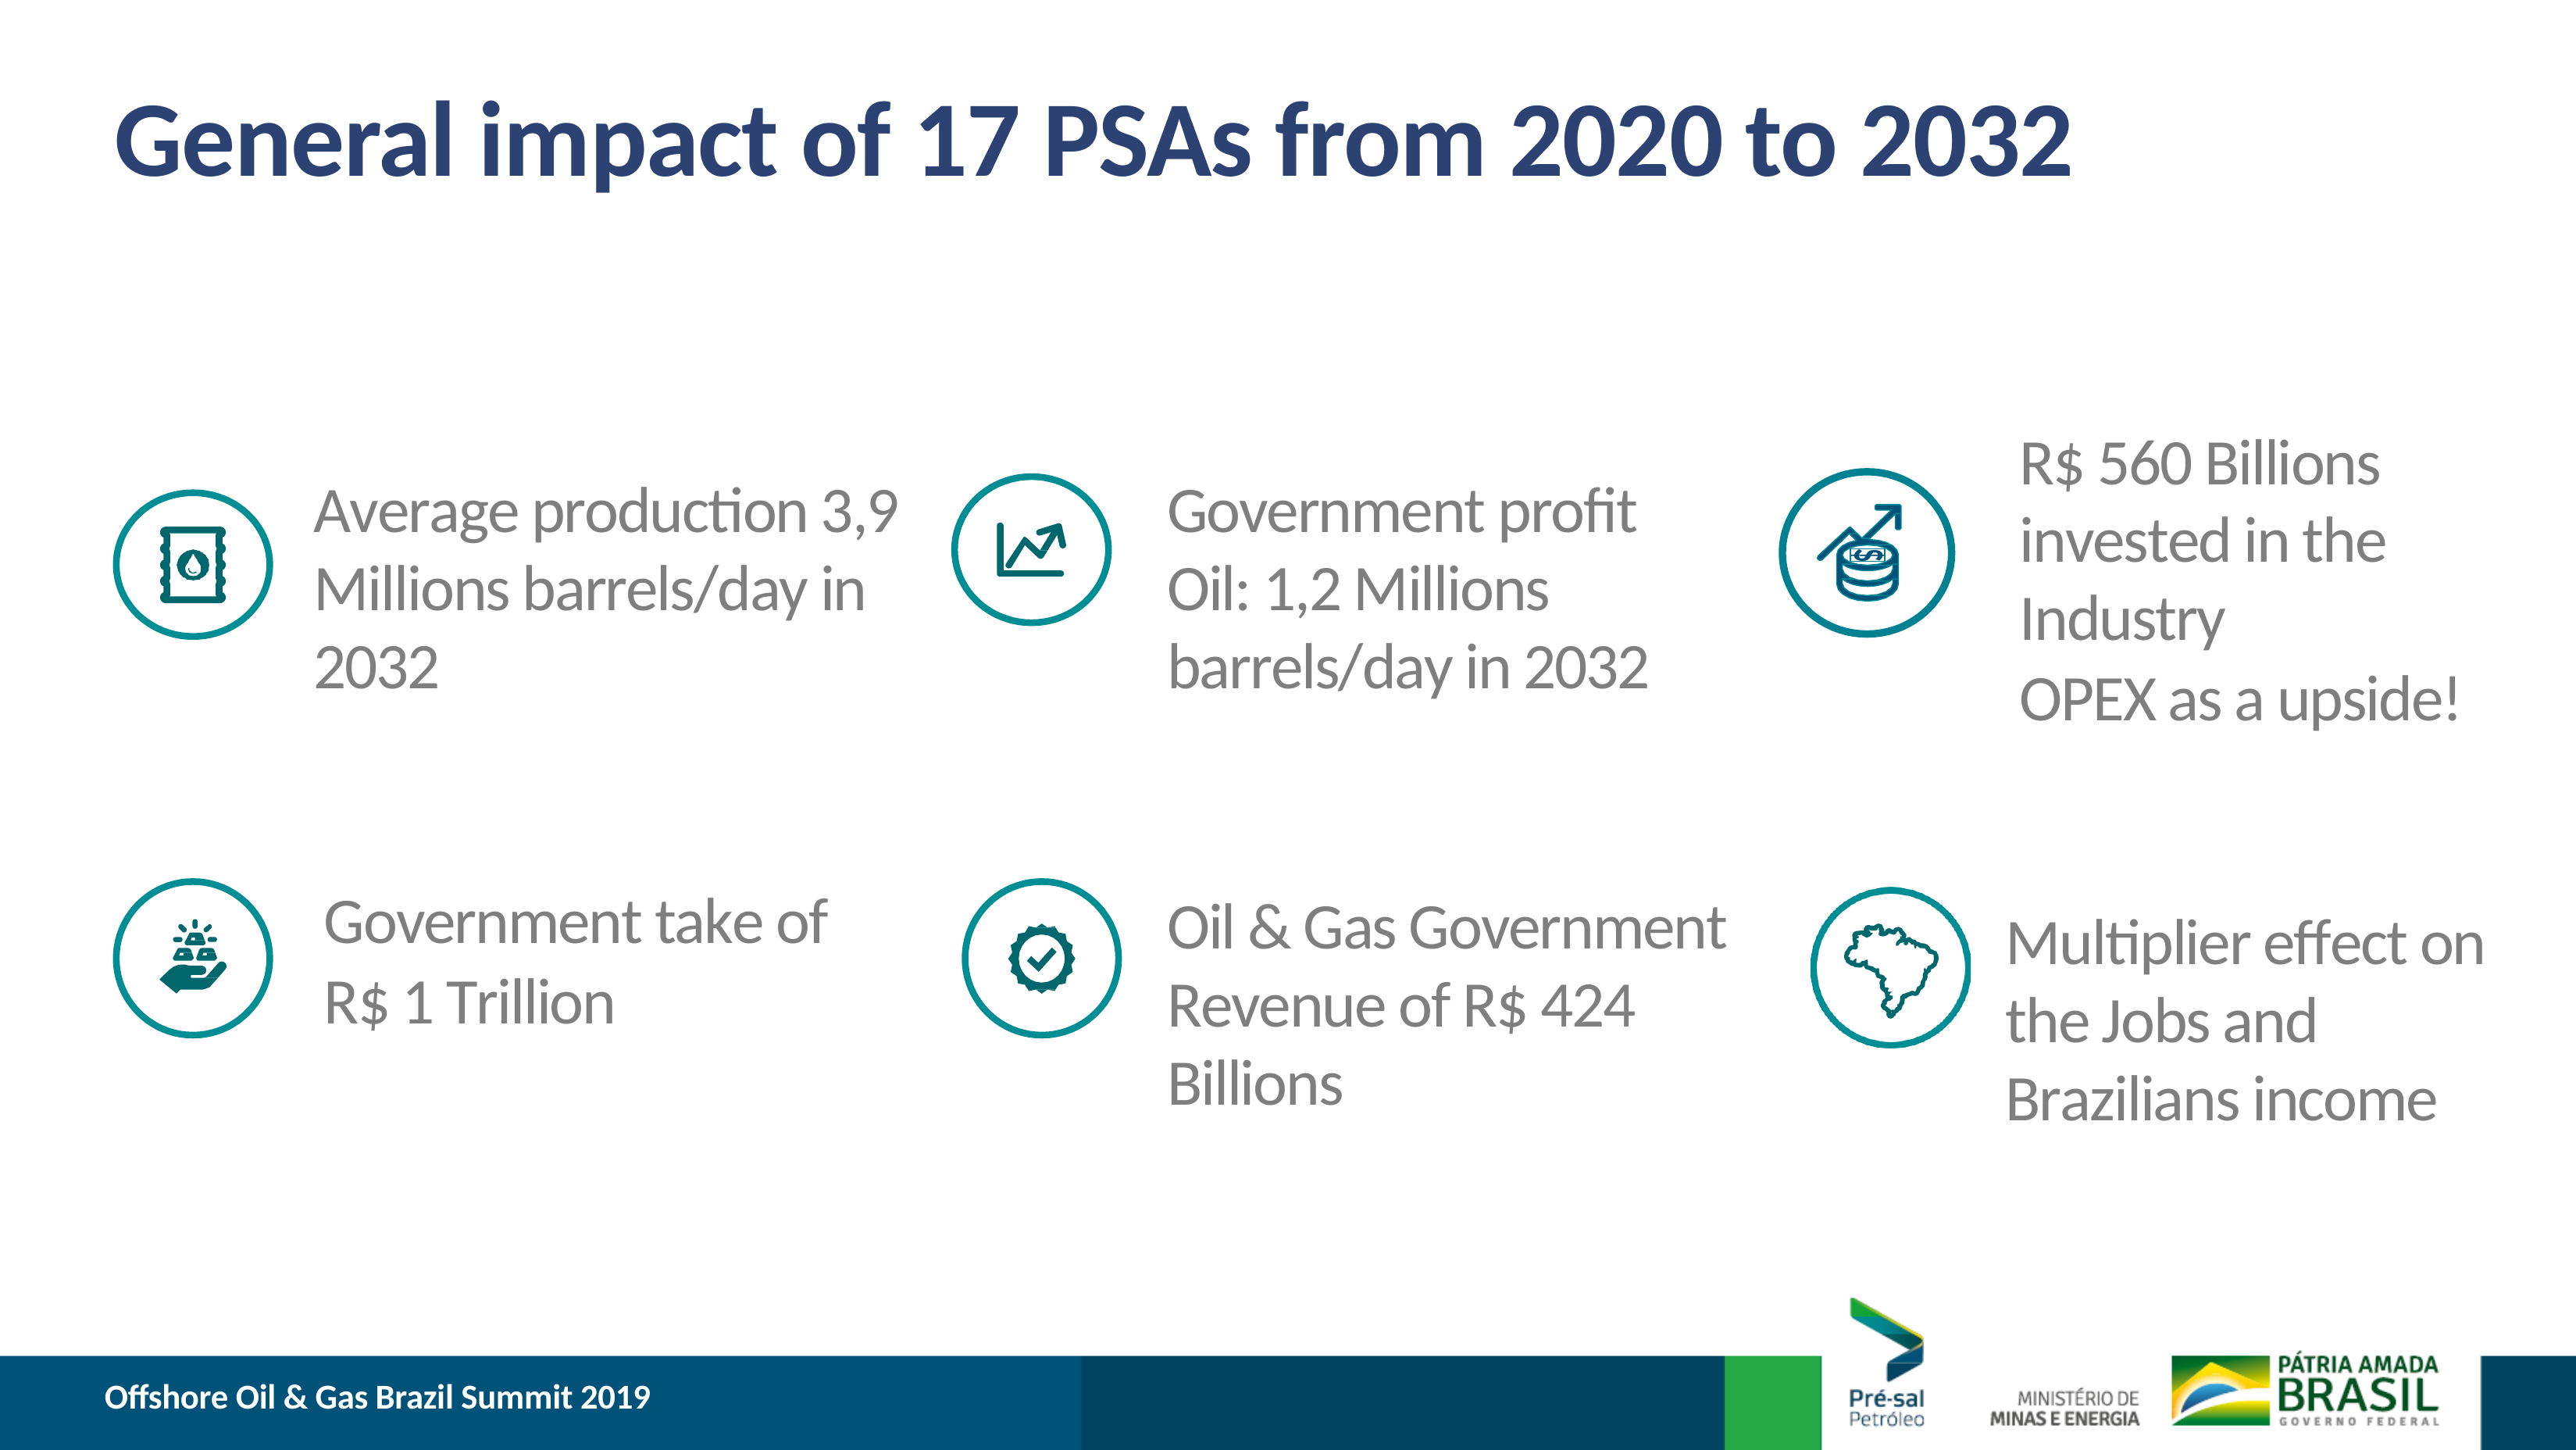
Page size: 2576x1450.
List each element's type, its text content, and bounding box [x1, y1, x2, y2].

text_box Oil & Gas Government Revenue of R$ 424 Billions [1165, 881, 1751, 1121]
text_box Government take of R$ 1 Trillion [322, 876, 914, 1038]
text_box [173, 937, 183, 942]
text_box Government profit Oil: 1,2 Millions barrels/day in 2032 [1165, 465, 1711, 705]
text_box Multiplier effect on the Jobs and Brazilians income [2003, 897, 2515, 1136]
text_box [1008, 923, 1076, 994]
text_box Offshore Oil & Gas Brazil Summit 2019 [102, 1381, 830, 1417]
text_box [196, 948, 217, 961]
text_box R$ 560 Billions invested in the Industry OPEX as a upside! [2018, 416, 2501, 737]
text_box [207, 937, 217, 942]
text_box General impact of 17 PSAs from 2020 to 2032 [102, 82, 2137, 205]
text_box [178, 923, 187, 933]
text_box [184, 932, 206, 945]
text_box [173, 948, 194, 961]
text_box [120, 497, 266, 633]
text_box [1811, 888, 1971, 1048]
text_box [192, 919, 198, 929]
text_box [958, 480, 1104, 619]
text_box [159, 961, 227, 994]
text_box [203, 923, 212, 933]
text_box Average production 3,9 Millions barrels/day in 2032 [312, 465, 908, 705]
text_box [1786, 476, 1947, 630]
